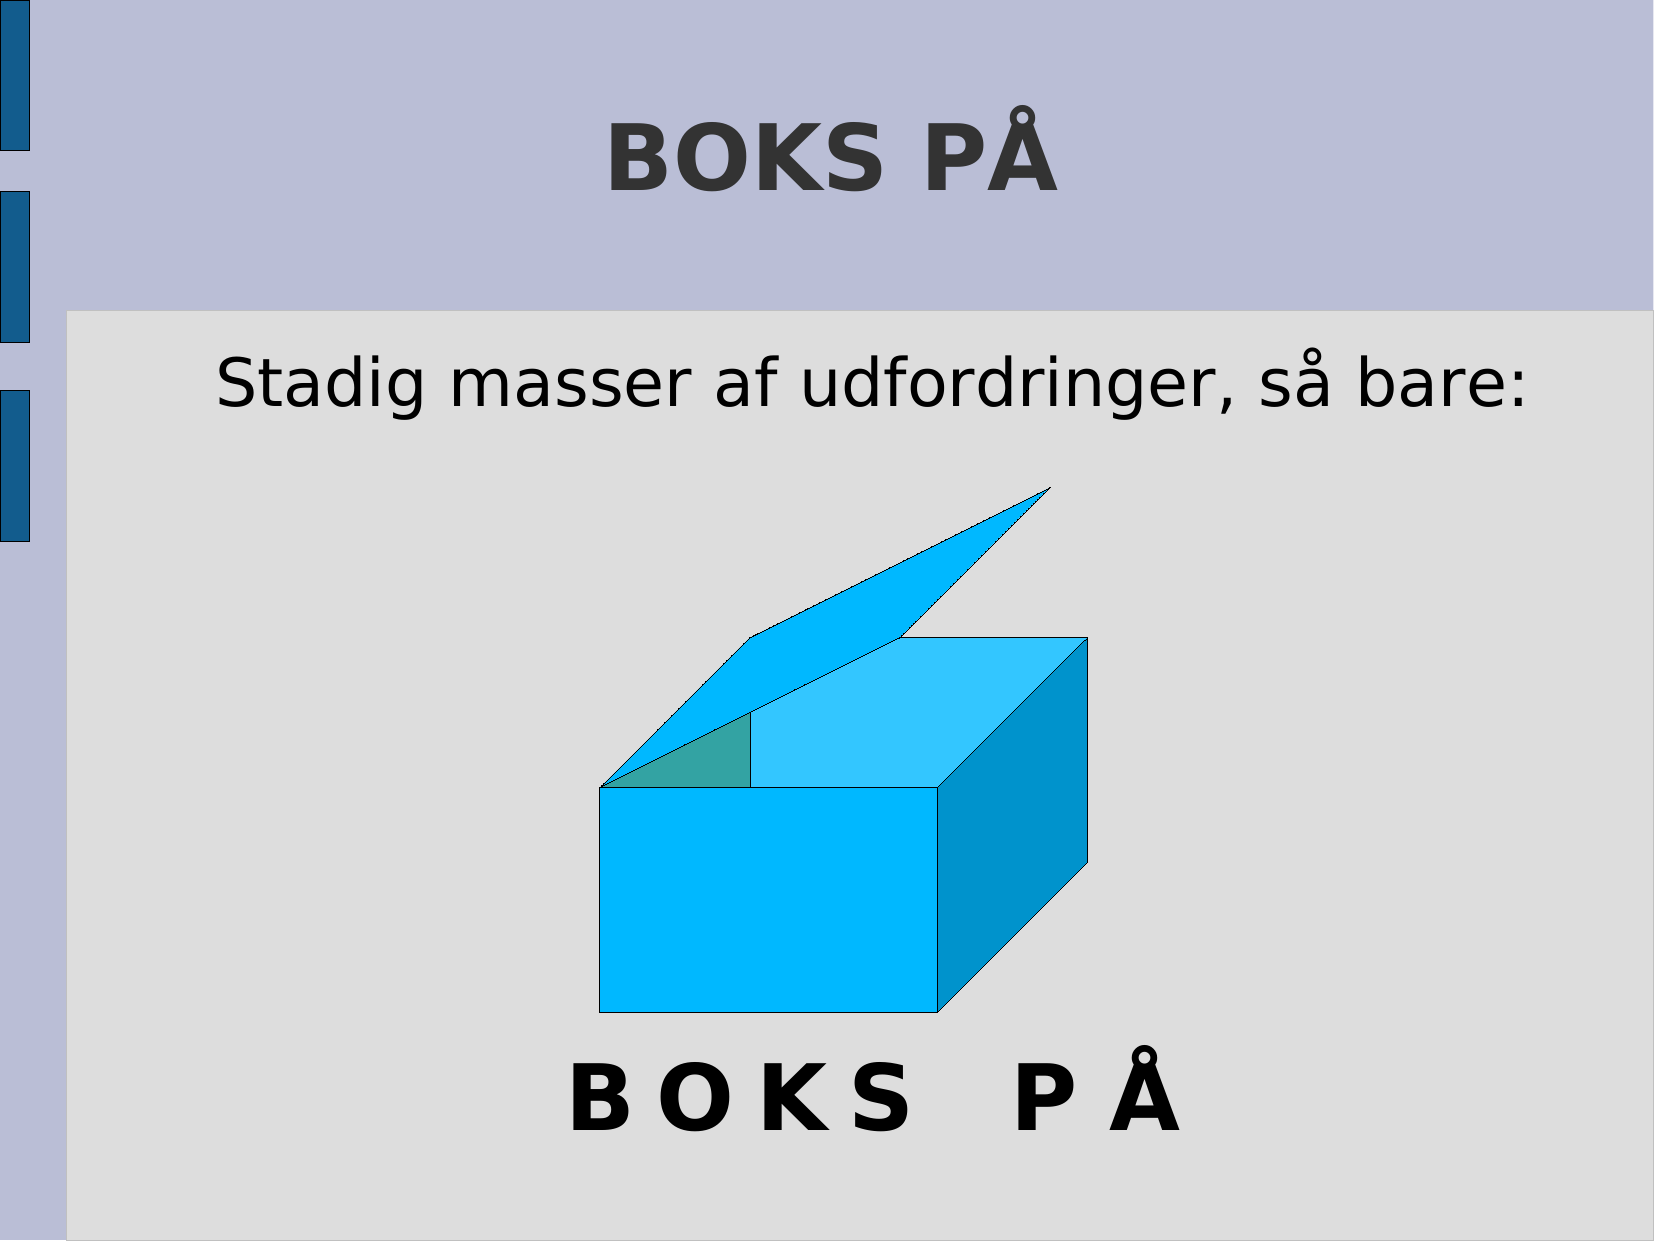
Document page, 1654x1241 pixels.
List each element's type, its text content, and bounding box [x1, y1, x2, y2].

list Stadig masser af udfordringer, så bare: B O K S P Å [75, 344, 1654, 1152]
text_box [599, 487, 1088, 1013]
title BOKS PÅ [125, 55, 1538, 263]
